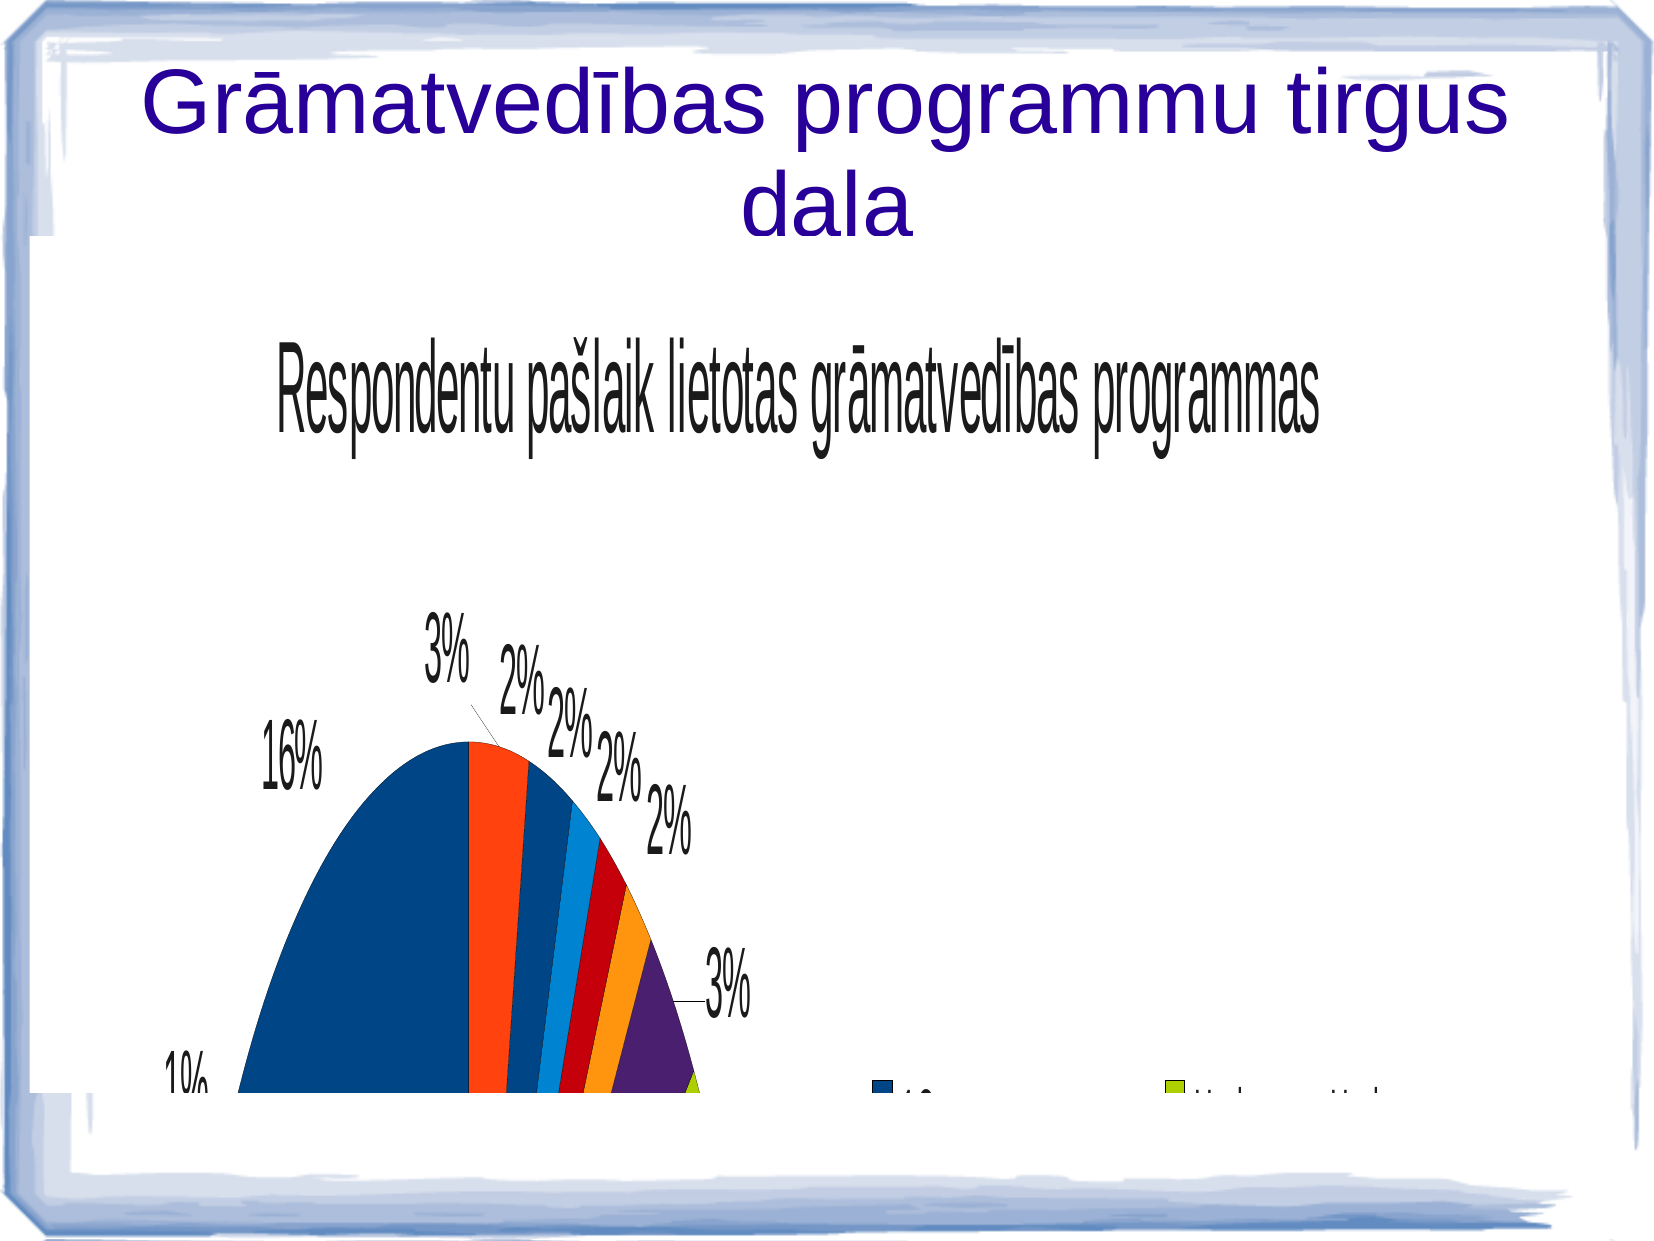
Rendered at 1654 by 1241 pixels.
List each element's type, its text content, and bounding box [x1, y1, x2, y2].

chart [29, 236, 1595, 1093]
picture [0, 0, 1654, 1241]
title Grāmatvedības programmu tirgus daļa [82, 49, 1571, 236]
